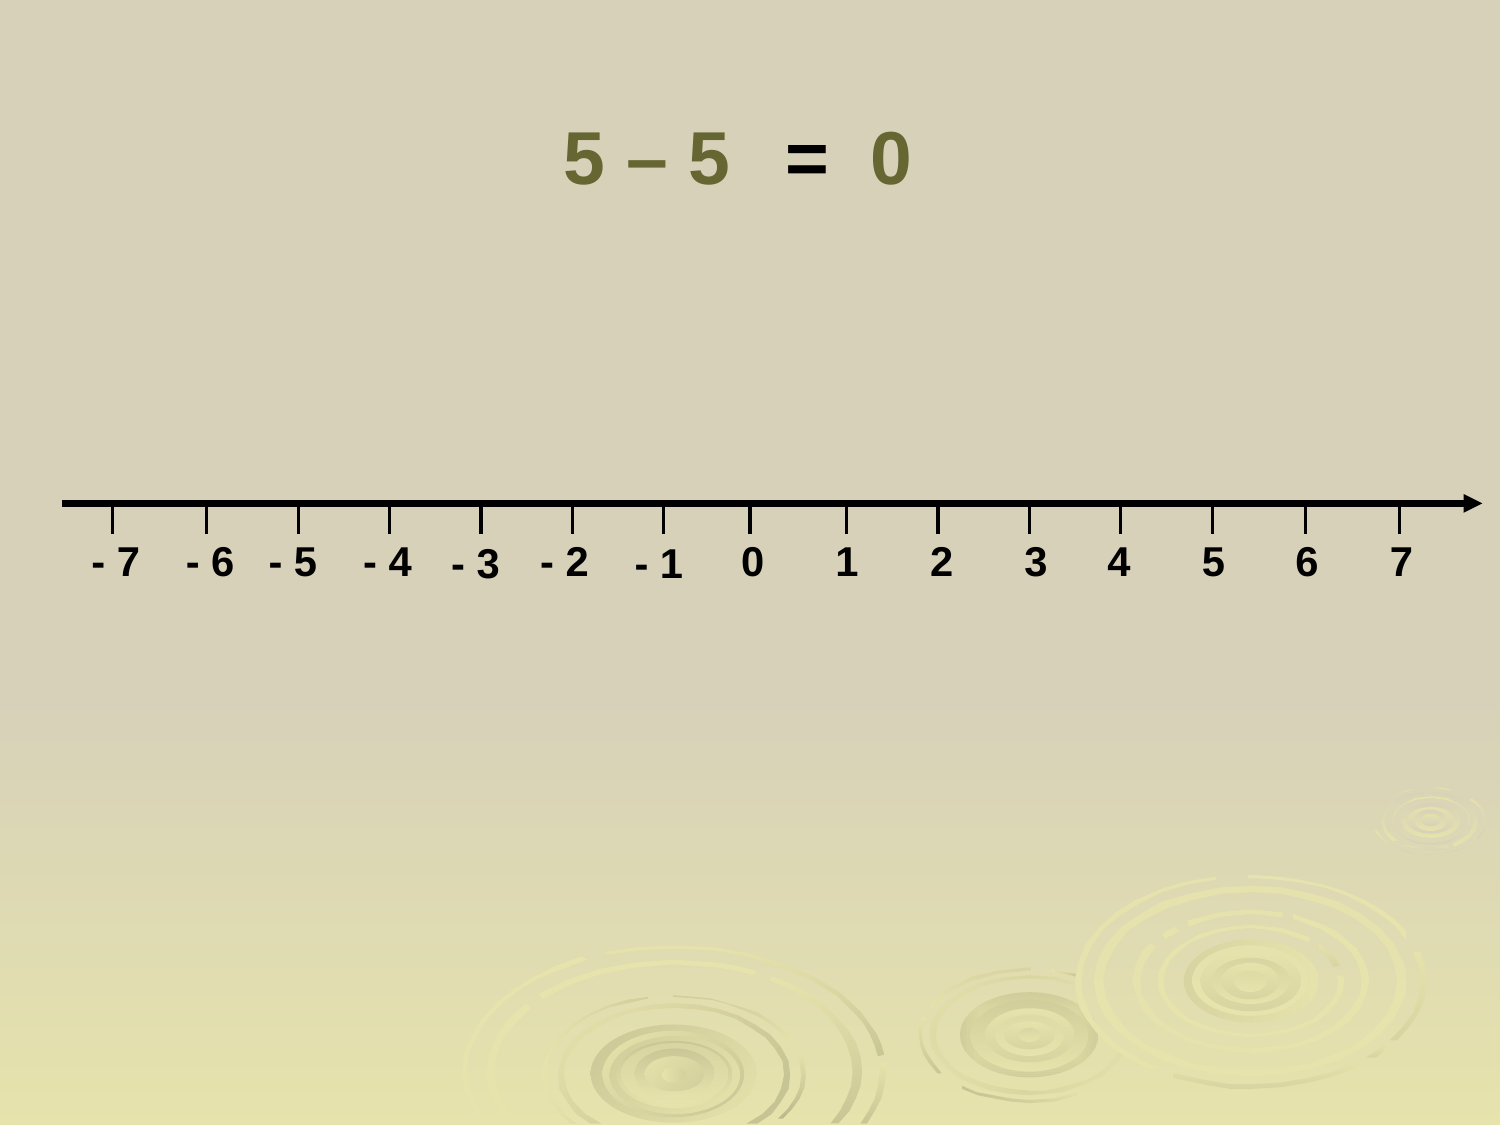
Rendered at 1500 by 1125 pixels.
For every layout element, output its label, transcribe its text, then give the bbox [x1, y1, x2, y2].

text_box 0 [726, 527, 793, 602]
text_box - 2 [525, 527, 627, 602]
text_box - 5 [273, 527, 348, 602]
text_box 5 – 5 [549, 101, 750, 208]
text_box 6 [1257, 527, 1352, 602]
text_box 3 [998, 527, 1065, 602]
text_box = 0 [750, 101, 987, 208]
text_box - 6 [178, 527, 273, 602]
text_box 1 [820, 527, 888, 602]
text_box - 4 [348, 527, 450, 602]
text_box - 3 [436, 529, 538, 605]
text_box 5 [1187, 527, 1254, 602]
text_box - 1 [619, 529, 721, 605]
text_box 4 [1092, 527, 1159, 602]
text_box - 7 [76, 527, 178, 602]
text_box 7 [1352, 527, 1454, 602]
text_box 2 [915, 527, 982, 602]
